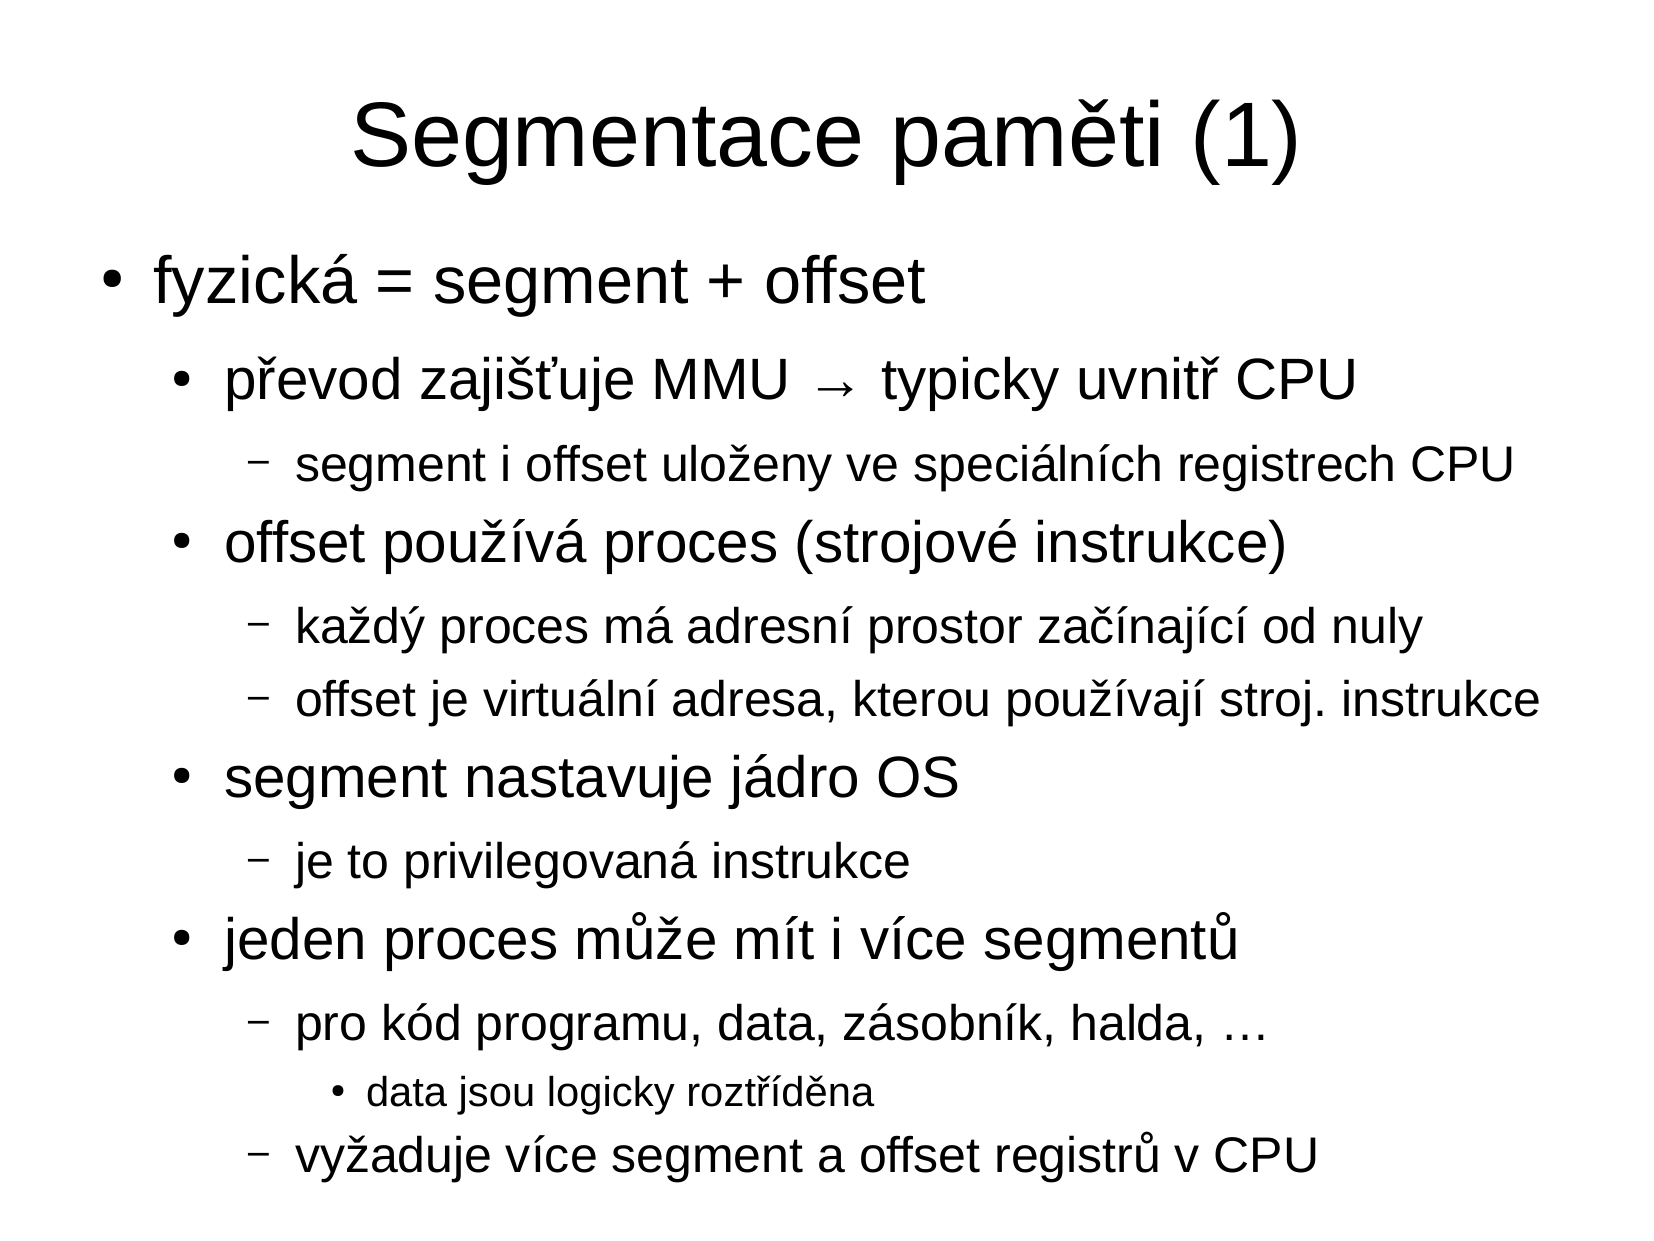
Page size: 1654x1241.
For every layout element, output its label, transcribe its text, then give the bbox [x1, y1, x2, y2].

list fyzická = segment + offset převod zajišťuje MMU → typicky uvnitř CPU segment i offset uloženy ve speciálních registrech CPU offset používá proces (strojové instrukce) každý proces má adresní prostor začínající od nuly offset je virtuální adresa, kterou používají stroj. instrukce segment nastavuje jádro OS je to privilegovaná instrukce jeden proces může mít i více segmentů pro kód programu, data, zásobník, halda, … data jsou logicky roztříděna vyžaduje více segment a offset registrů v CPU [82, 242, 1571, 1184]
title Segmentace paměti (1) [82, 39, 1571, 232]
